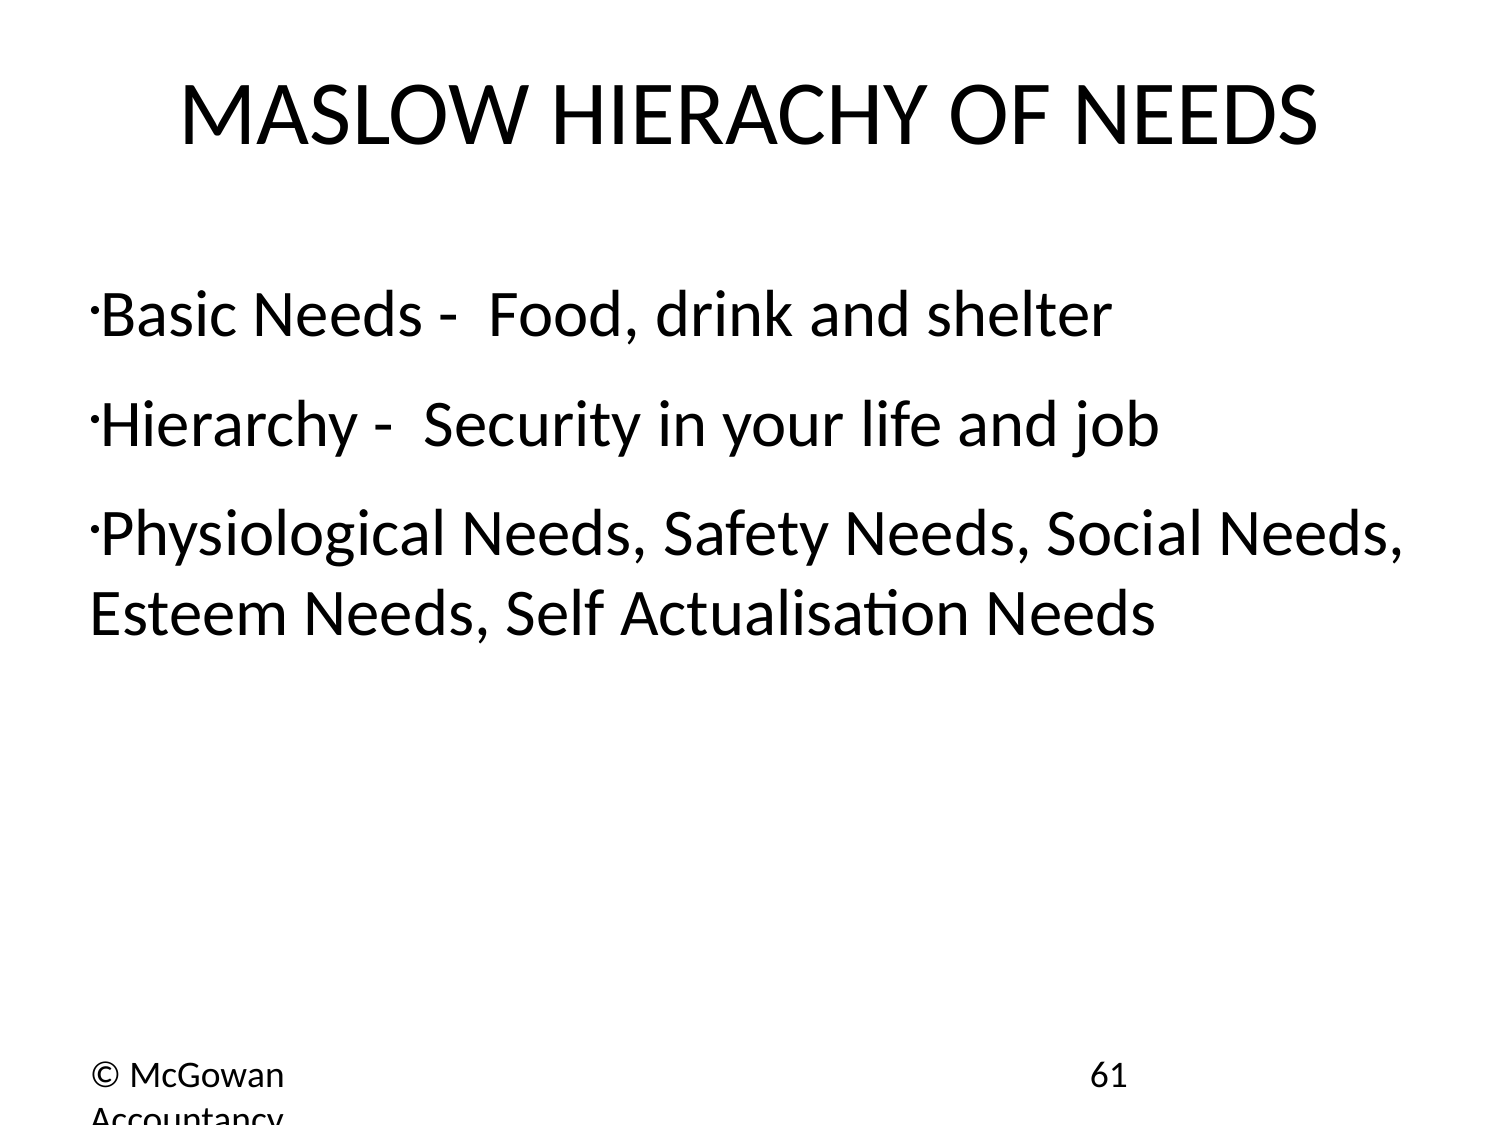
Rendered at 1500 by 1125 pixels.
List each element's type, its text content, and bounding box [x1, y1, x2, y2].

title MASLOW HIERACHY OF NEEDS [75, 45, 1425, 233]
list Basic Needs - Food, drink and shelter Hierarchy - Security in your life and job Physiological Needs, Safety Needs, Social Needs, Esteem Needs, Self Actualisation Needs [75, 262, 1425, 1005]
text_box [1074, 1042, 1425, 1103]
text_box © McGowan Accountancy Services [75, 1042, 425, 1103]
